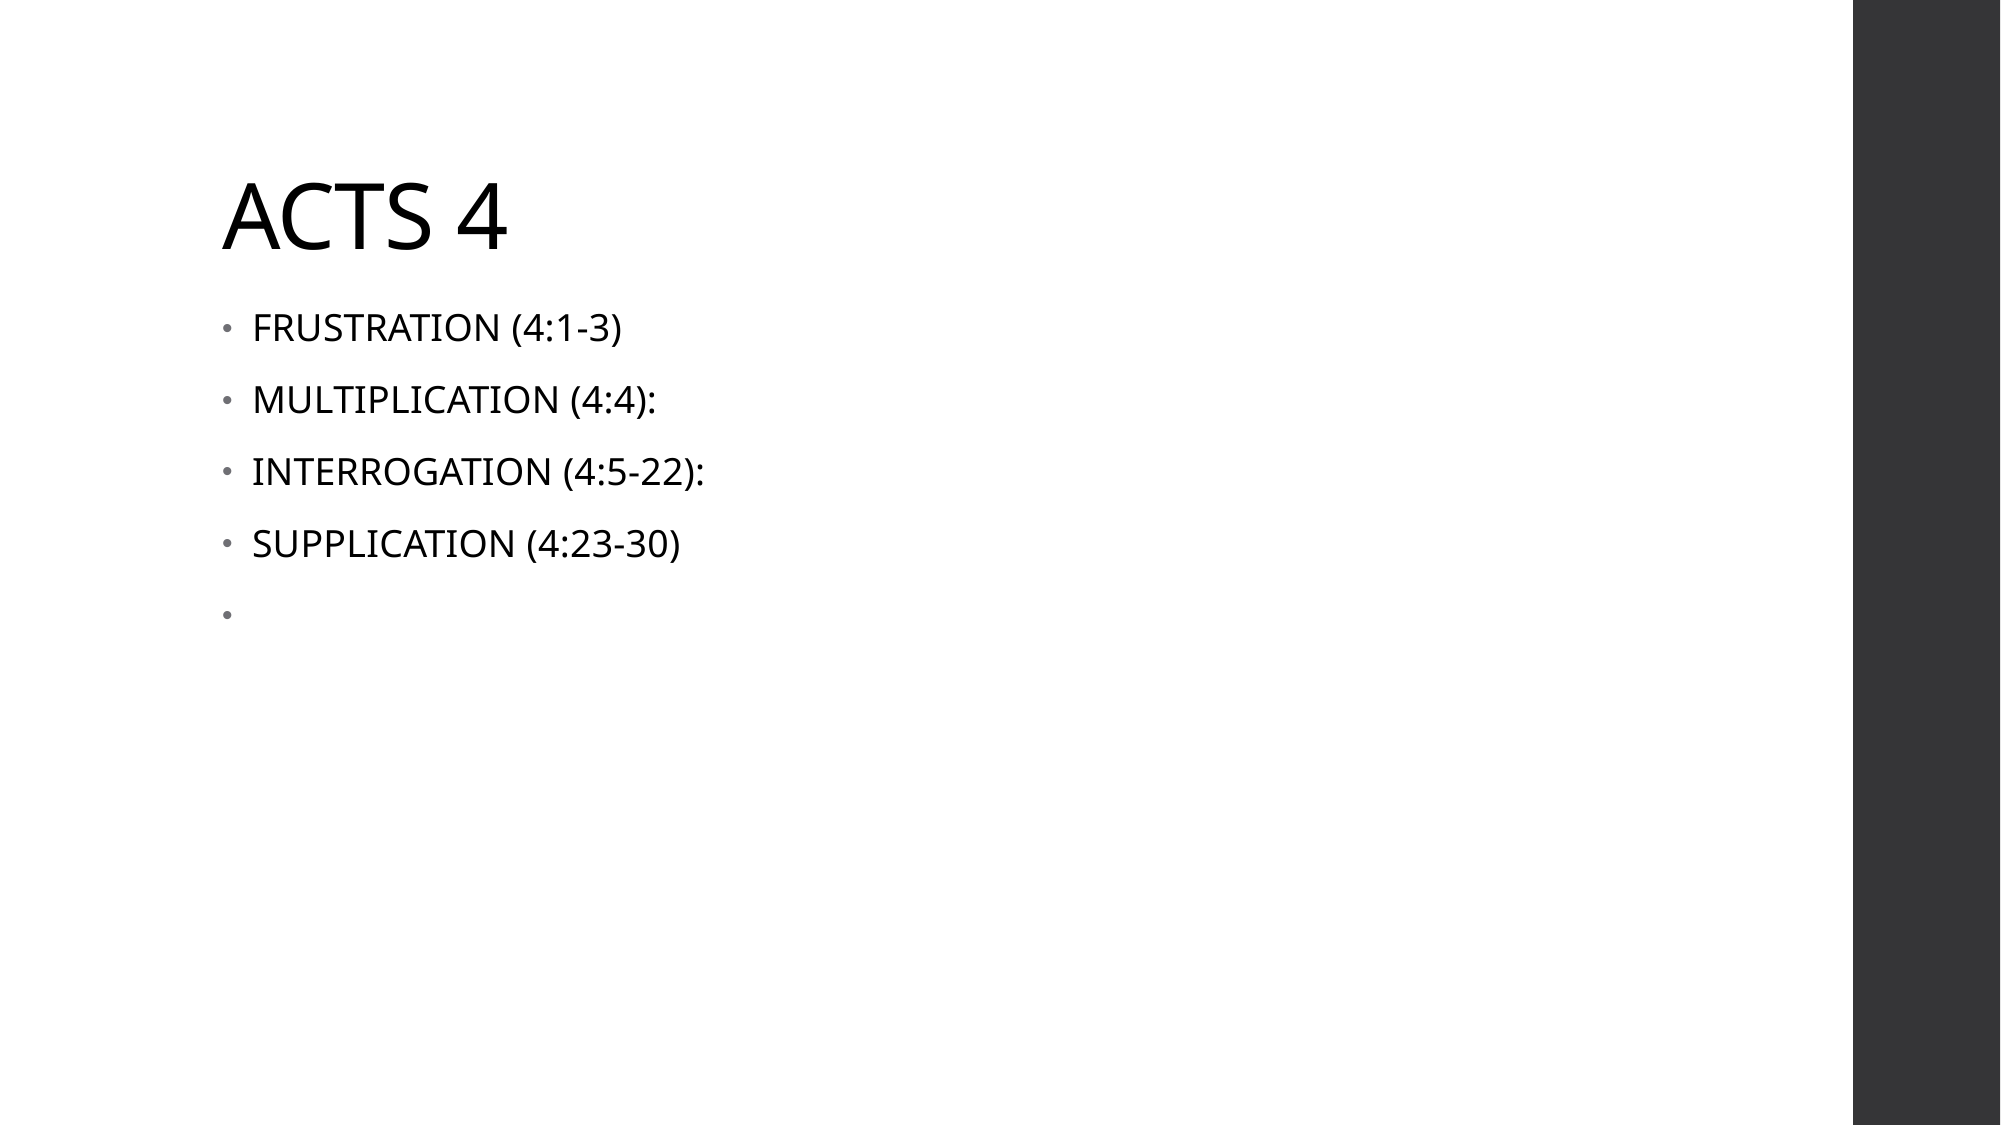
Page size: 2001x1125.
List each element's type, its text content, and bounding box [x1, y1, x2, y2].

list FRUSTRATION (4:1-3) MULTIPLICATION (4:4): INTERROGATION (4:5-22): SUPPLICATION (4:23-30) [206, 299, 1617, 1014]
title ACTS 4 [206, 60, 1797, 278]
